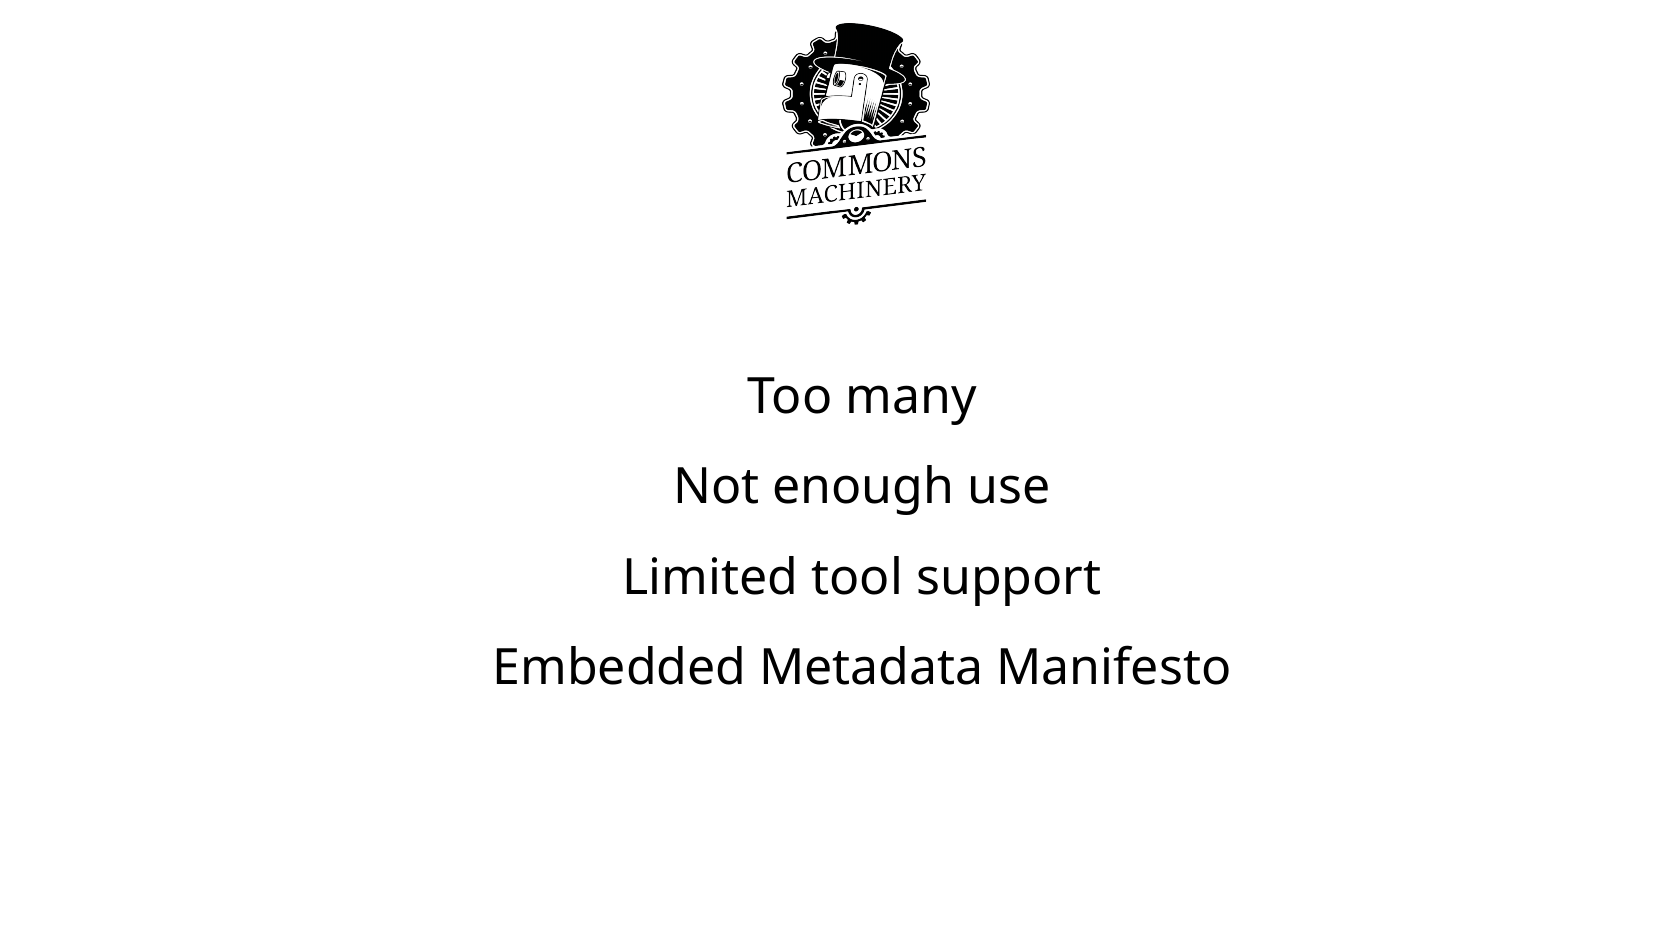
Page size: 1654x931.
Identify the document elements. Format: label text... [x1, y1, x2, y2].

list Too many Not enough use Limited tool support Embedded Metadata Manifesto [82, 269, 1571, 810]
picture [782, 23, 930, 225]
